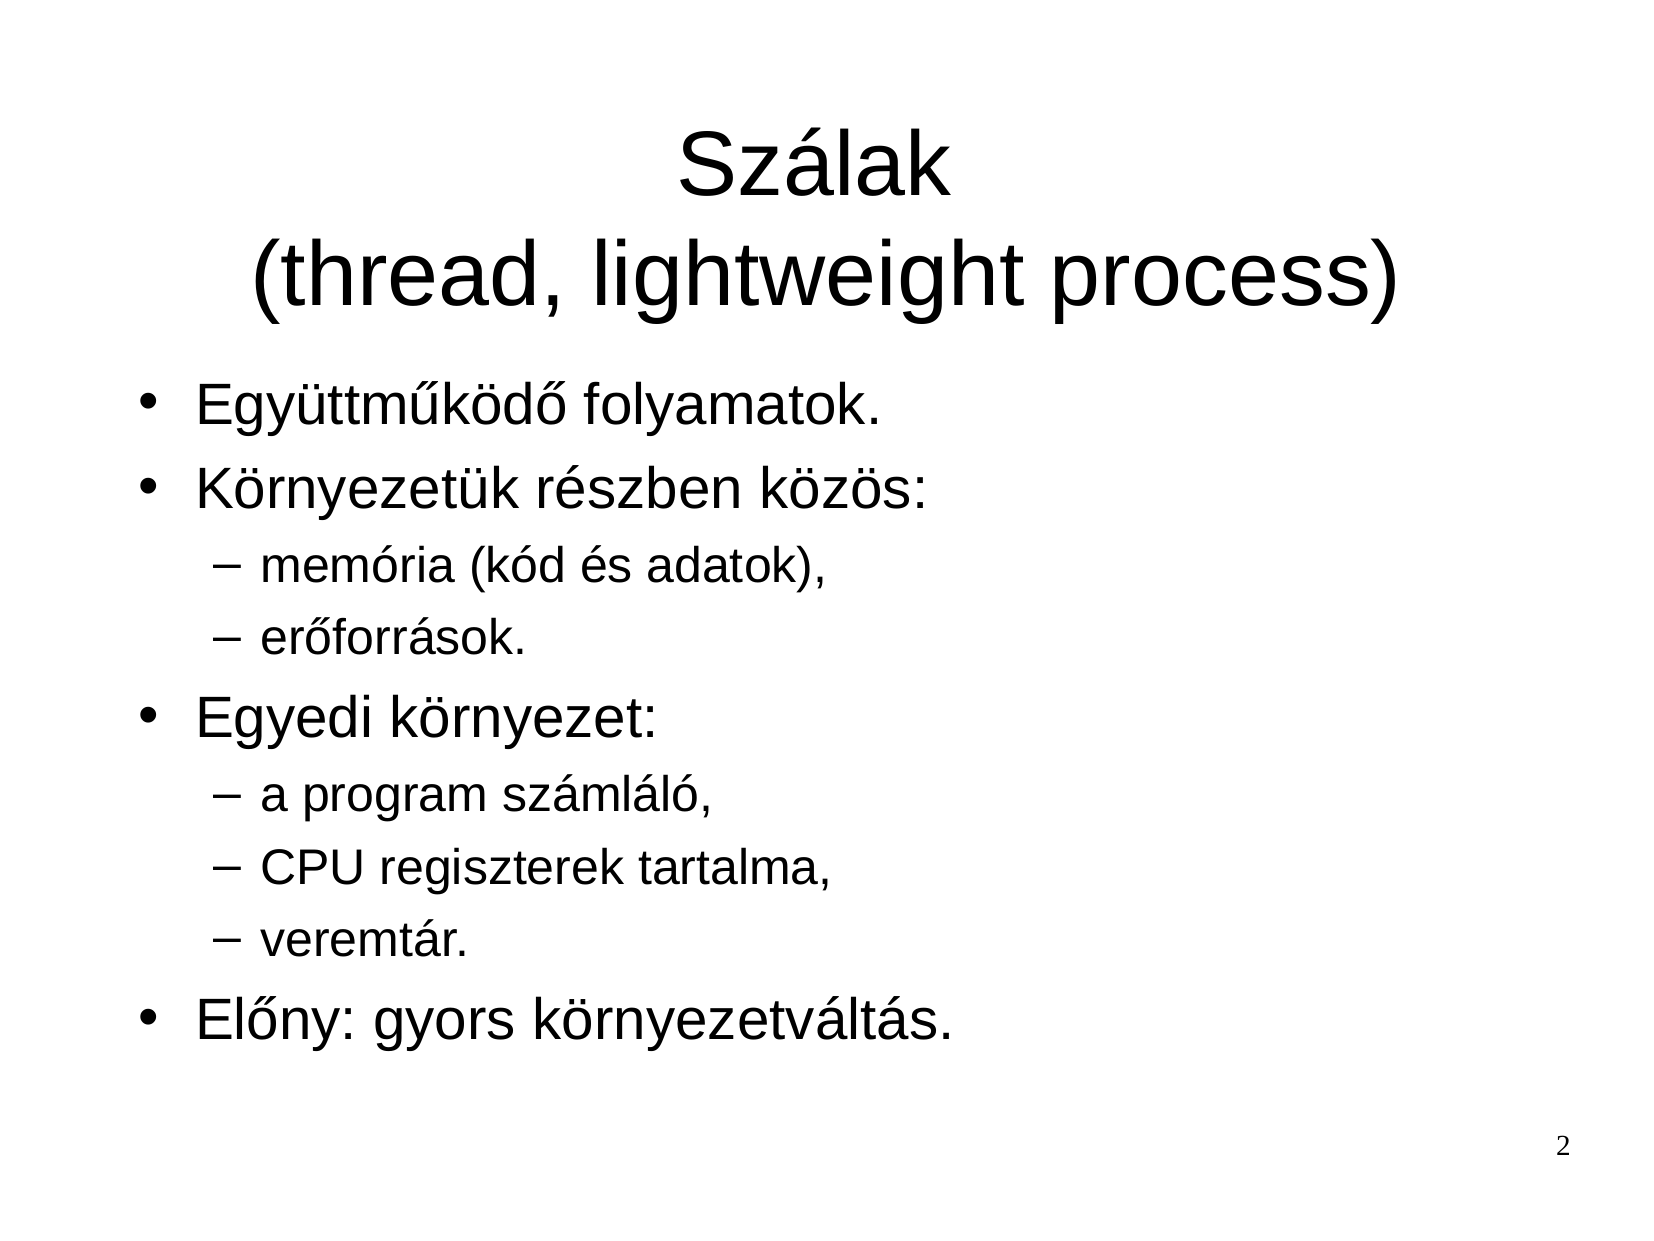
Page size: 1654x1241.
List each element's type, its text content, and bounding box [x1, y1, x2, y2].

title Szálak (thread, lightweight process) [124, 110, 1530, 317]
list Együttműködő folyamatok. Környezetük részben közös: memória (kód és adatok), erőforrások. Egyedi környezet: a program számláló, CPU regiszterek tartalma, veremtár. Előny: gyors környezetváltás. [124, 358, 1544, 1158]
